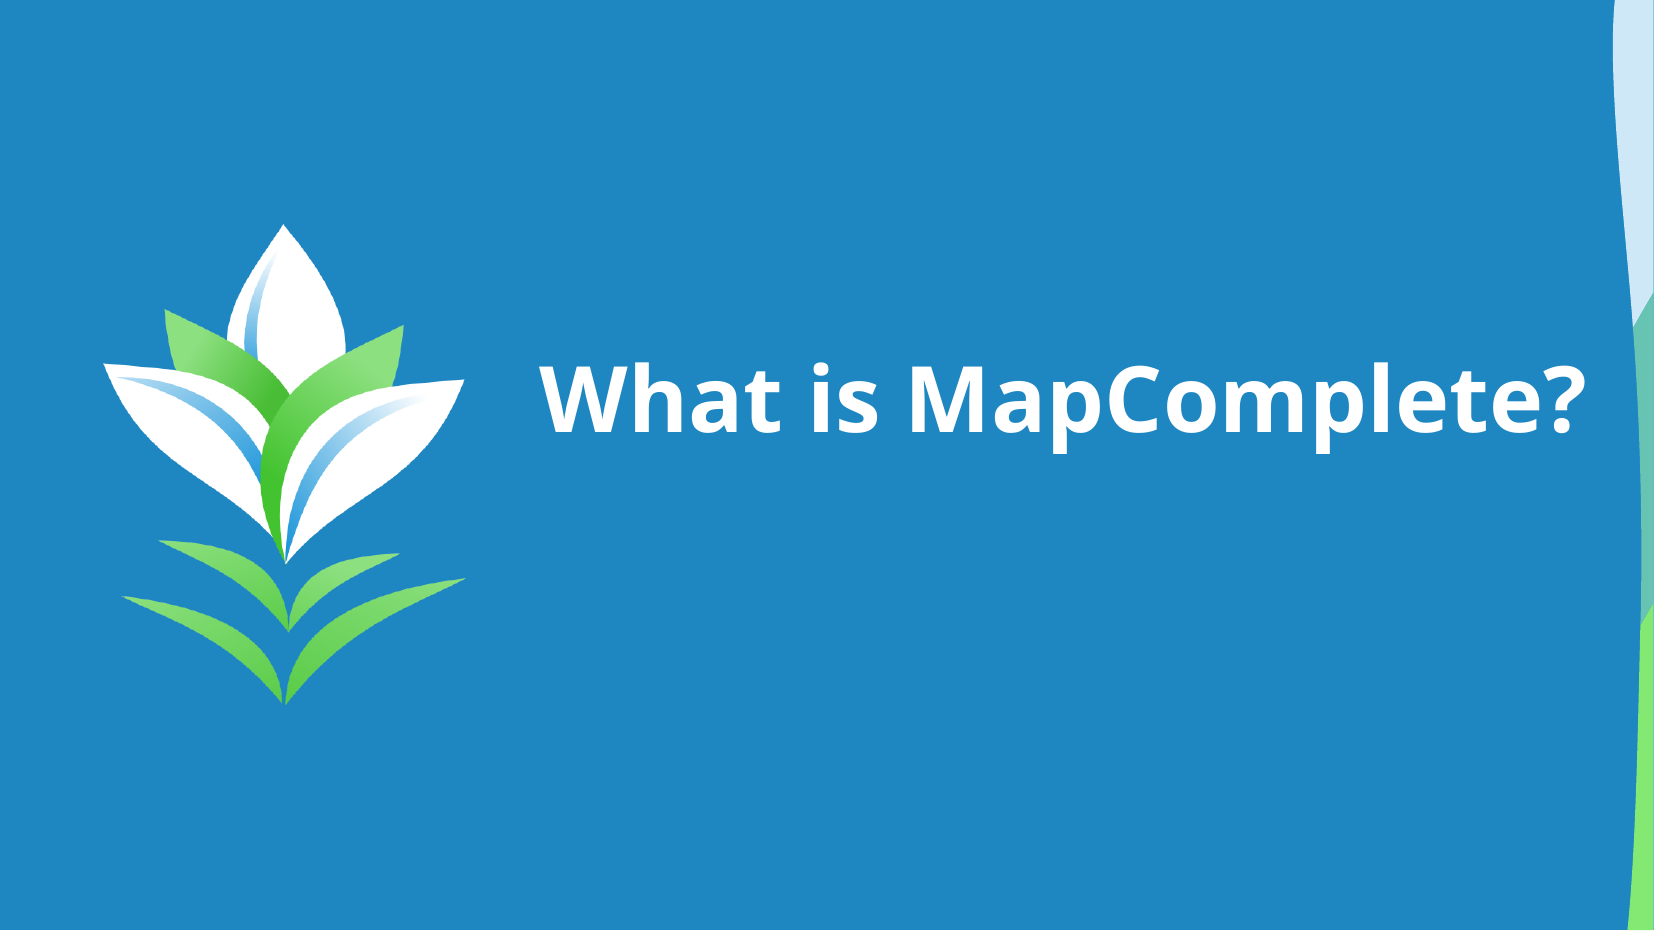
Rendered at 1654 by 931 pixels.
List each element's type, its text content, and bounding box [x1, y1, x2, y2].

text_box What is MapComplete? [524, 333, 1613, 459]
picture [103, 224, 466, 706]
